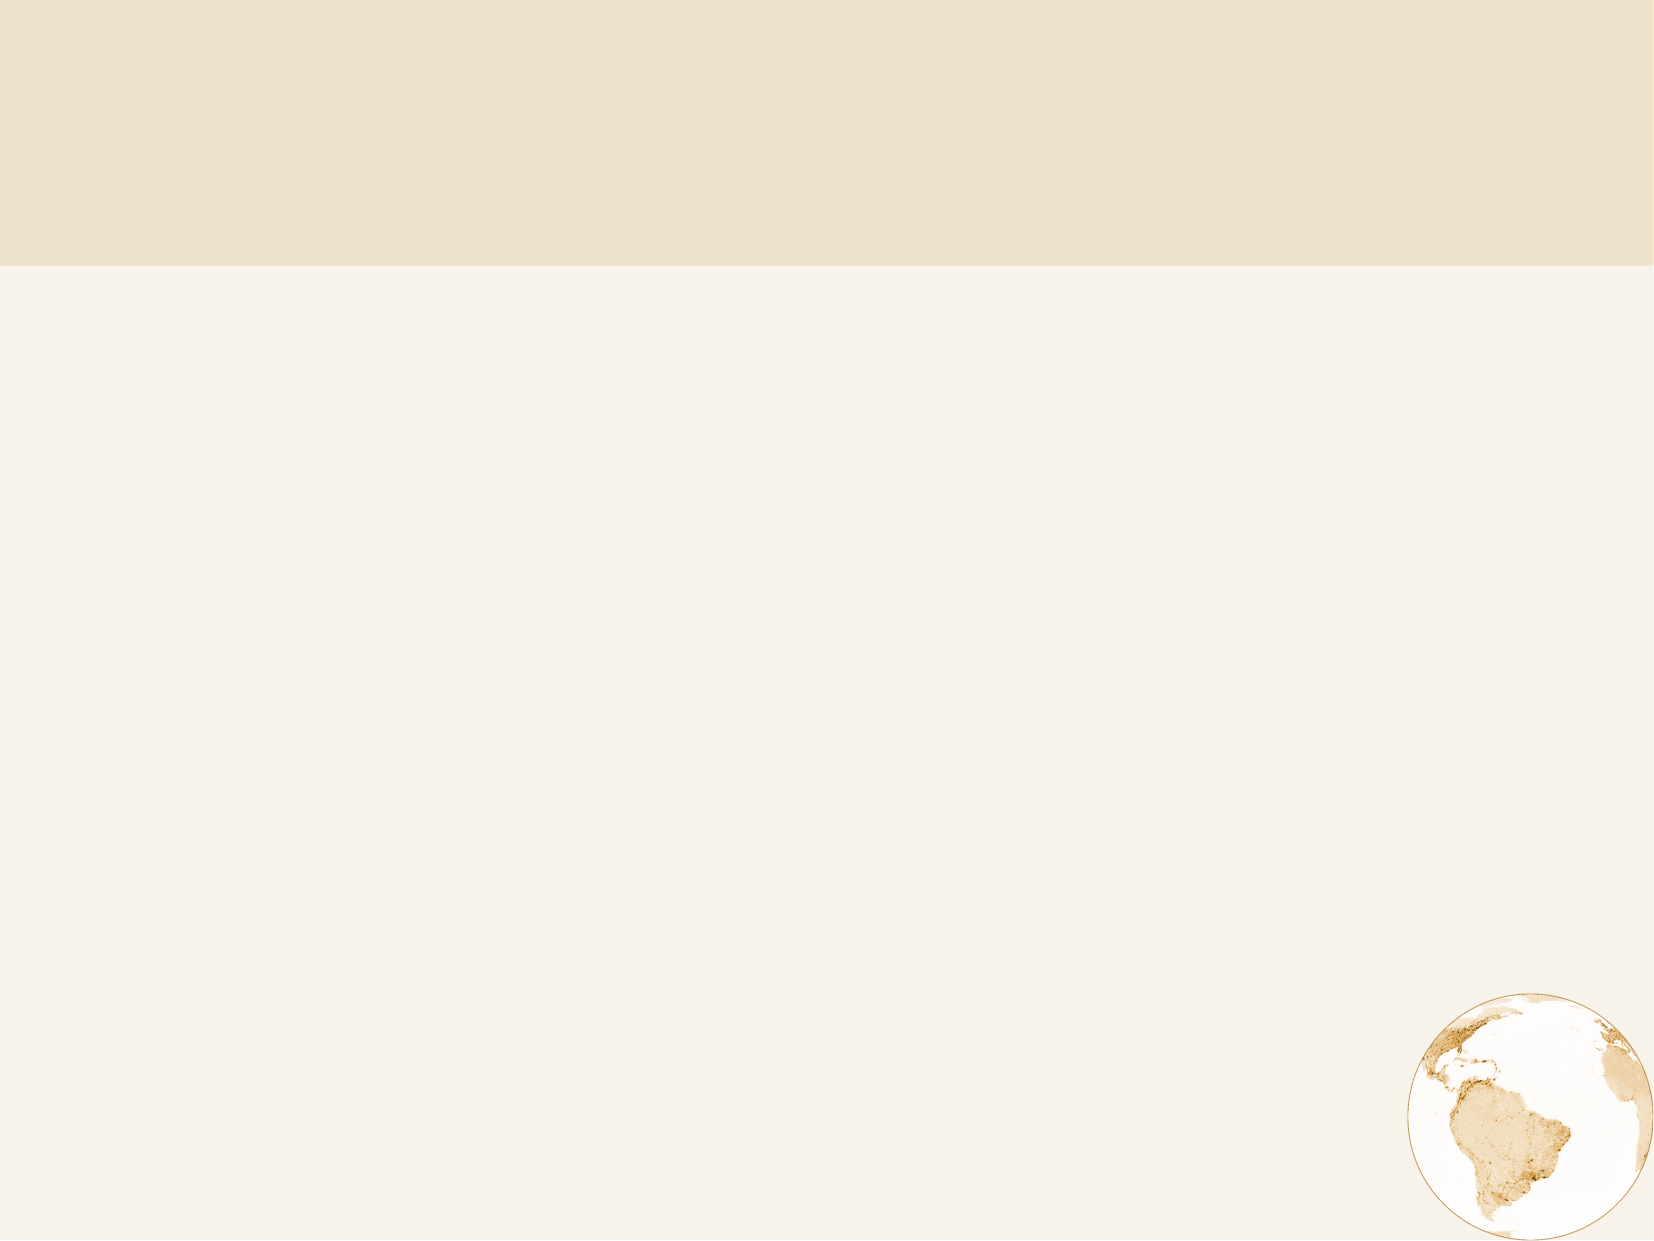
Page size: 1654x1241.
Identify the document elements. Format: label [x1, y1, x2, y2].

picture [1406, 992, 1654, 1241]
